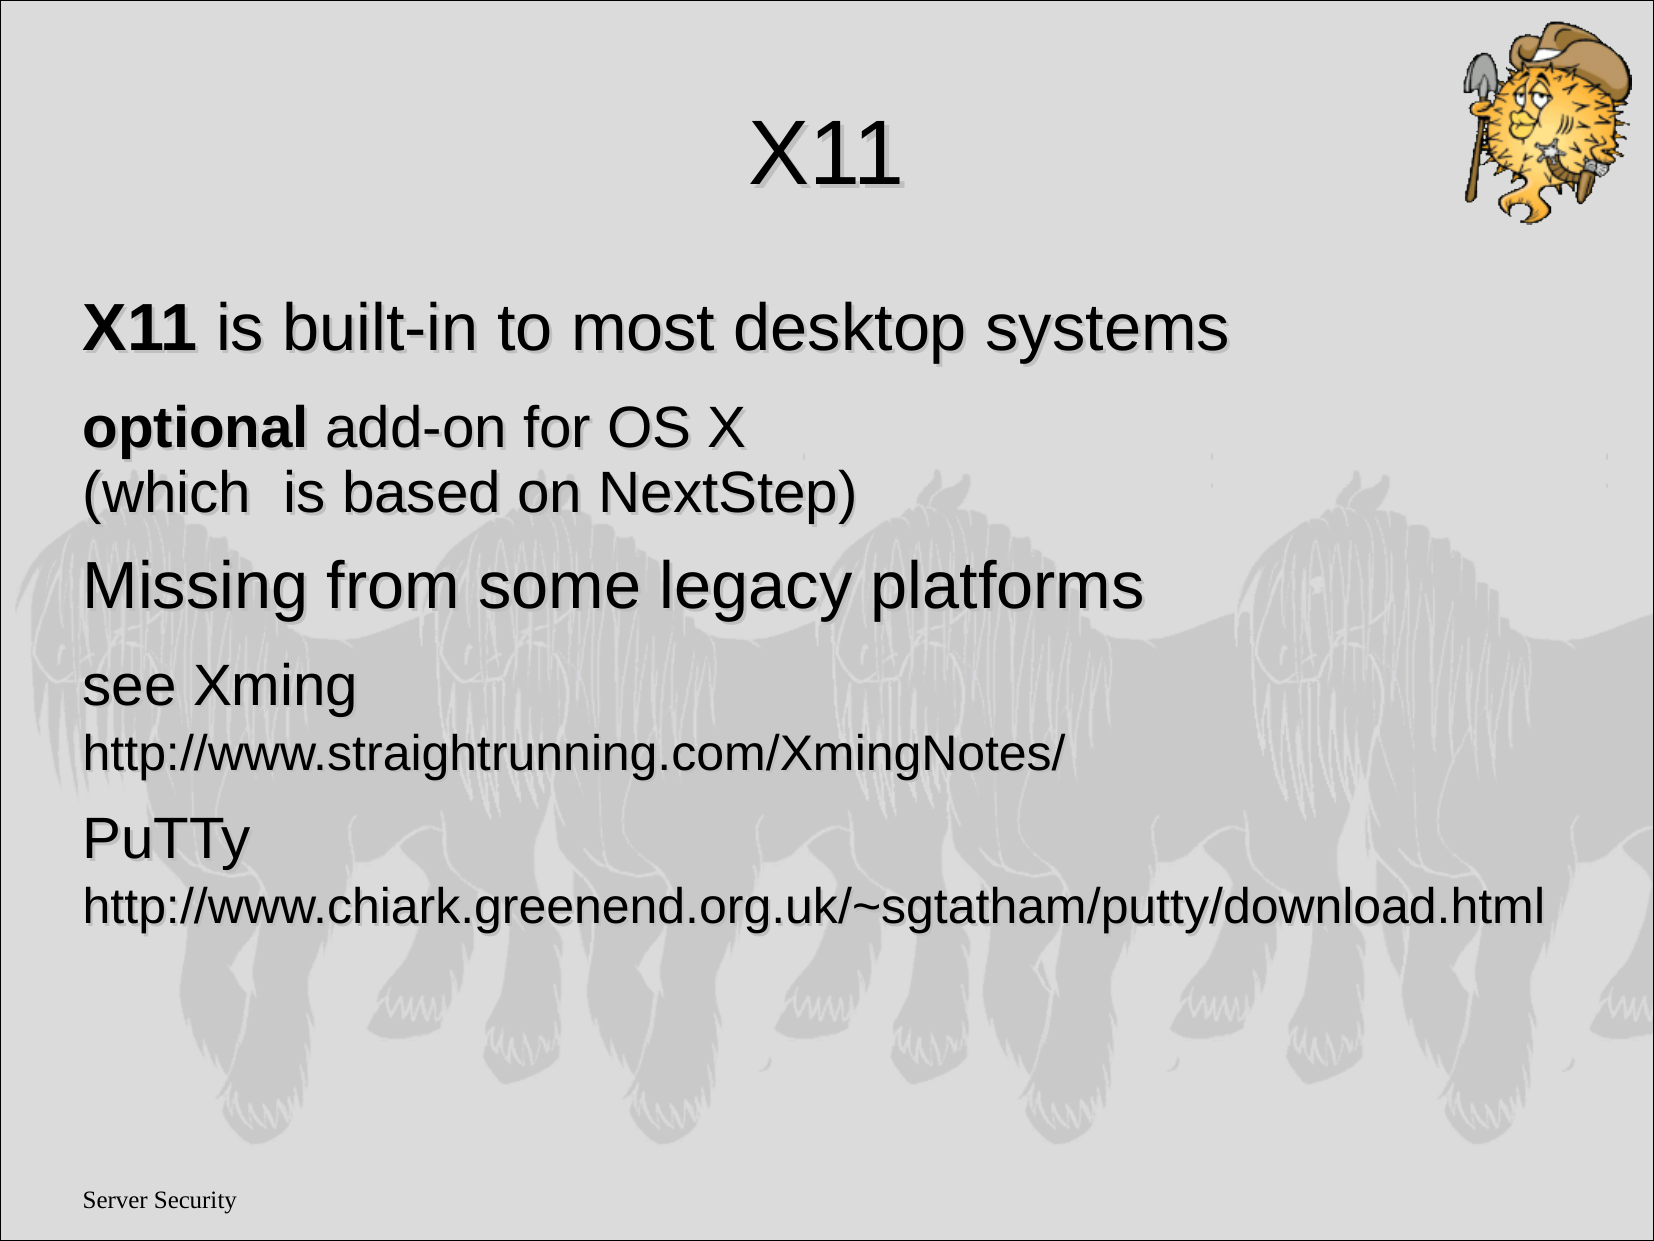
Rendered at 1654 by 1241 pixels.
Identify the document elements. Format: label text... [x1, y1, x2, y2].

title X11 [82, 49, 1571, 257]
picture [1462, 20, 1632, 225]
list X11 is built-in to most desktop systems optional add-on for OS X (which is based on NextStep) Missing from some legacy platforms see Xming http://www.straightrunning.com/XmingNotes/ PuTTy http://www.chiark.greenend.org.uk/~sgtatham/putty/download.html [82, 290, 1571, 1109]
